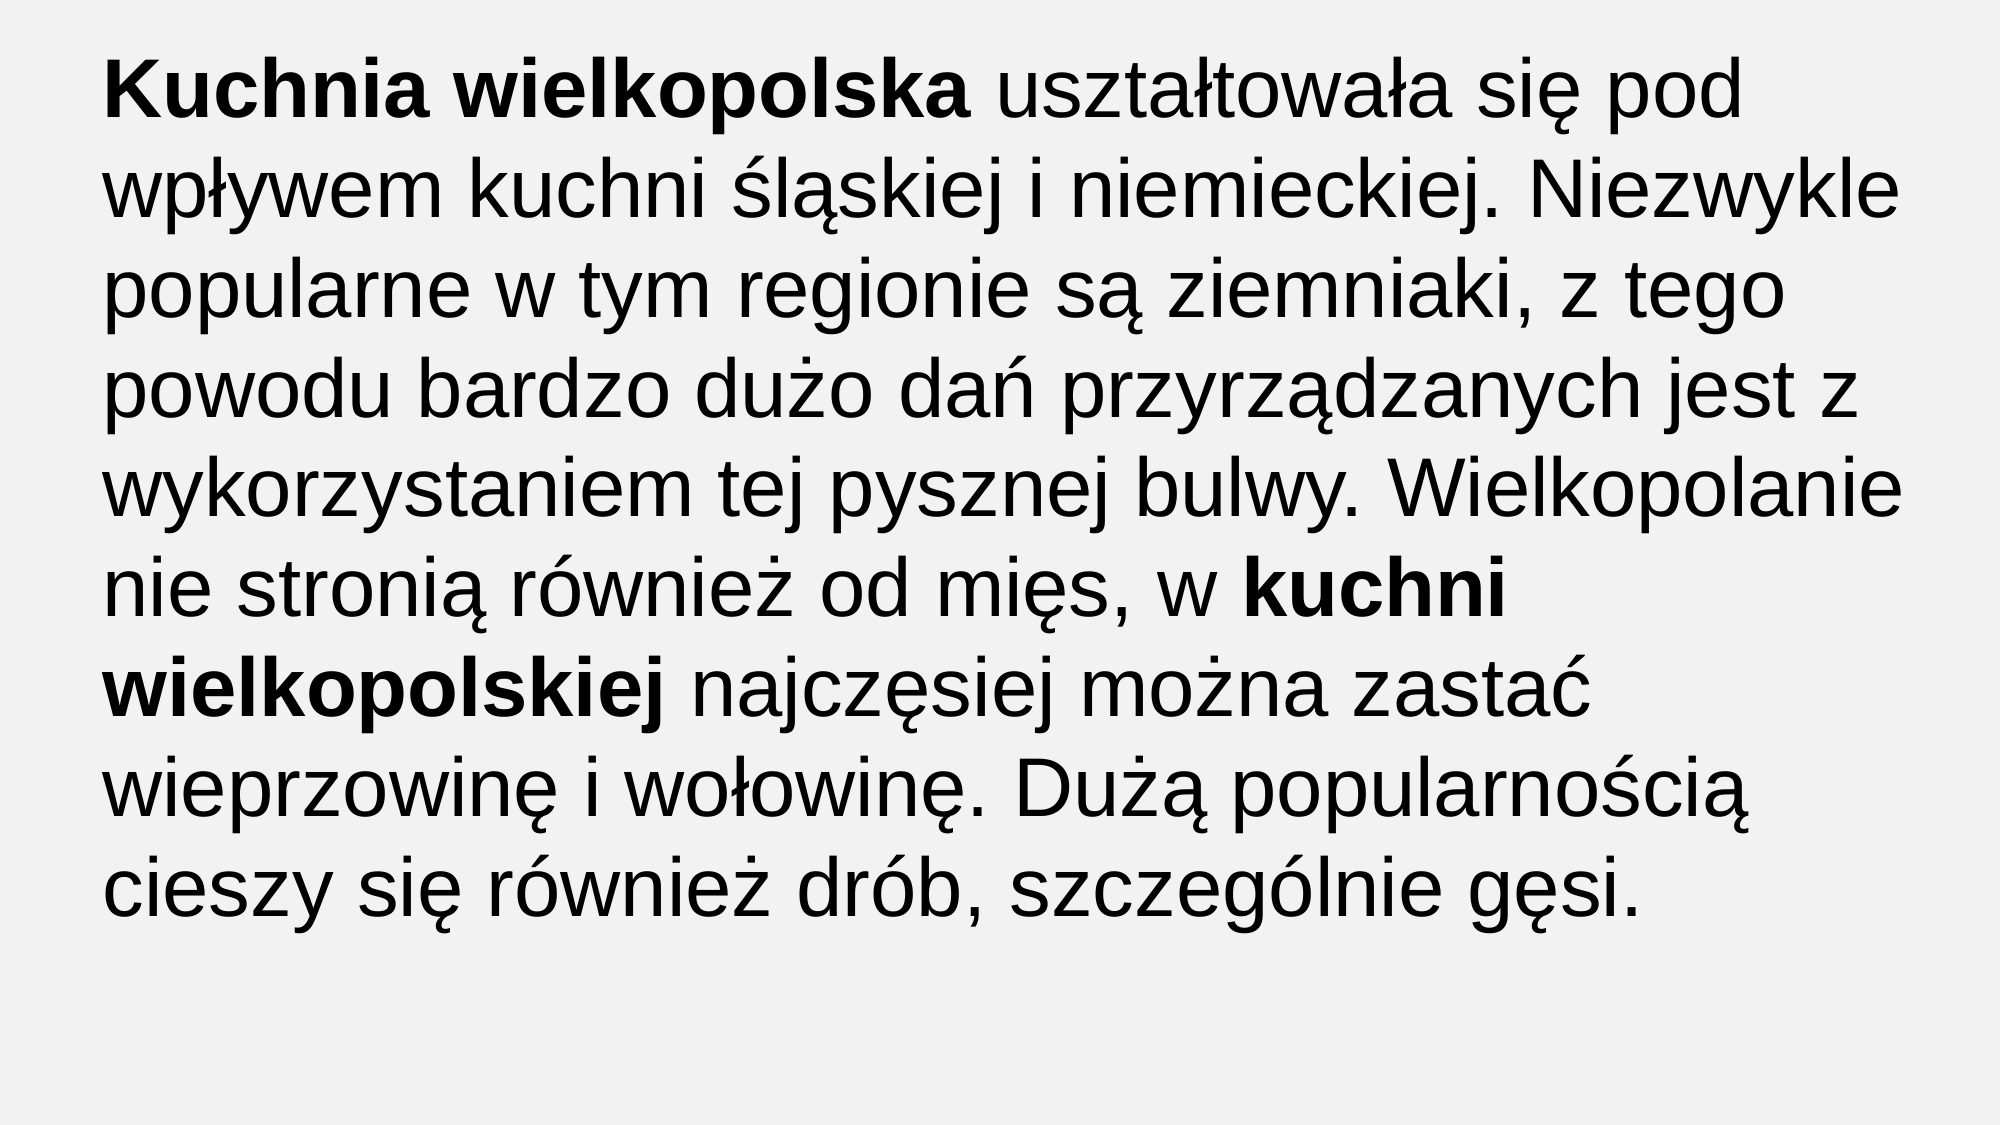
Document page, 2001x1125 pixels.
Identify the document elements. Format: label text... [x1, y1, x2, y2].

text_box Kuchnia wielkopolska uształtowała się pod wpływem kuchni śląskiej i niemieckiej. Niezwykle popularne w tym regionie są ziemniaki, z tego powodu bardzo dużo dań przyrządzanych jest z wykorzystaniem tej pysznej bulwy. Wielkopolanie nie stronią również od mięs, w kuchni wielkopolskiej najczęsiej można zastać wieprzowinę i wołowinę. Dużą popularnością cieszy się również drób, szczególnie gęsi. [87, 26, 1937, 941]
